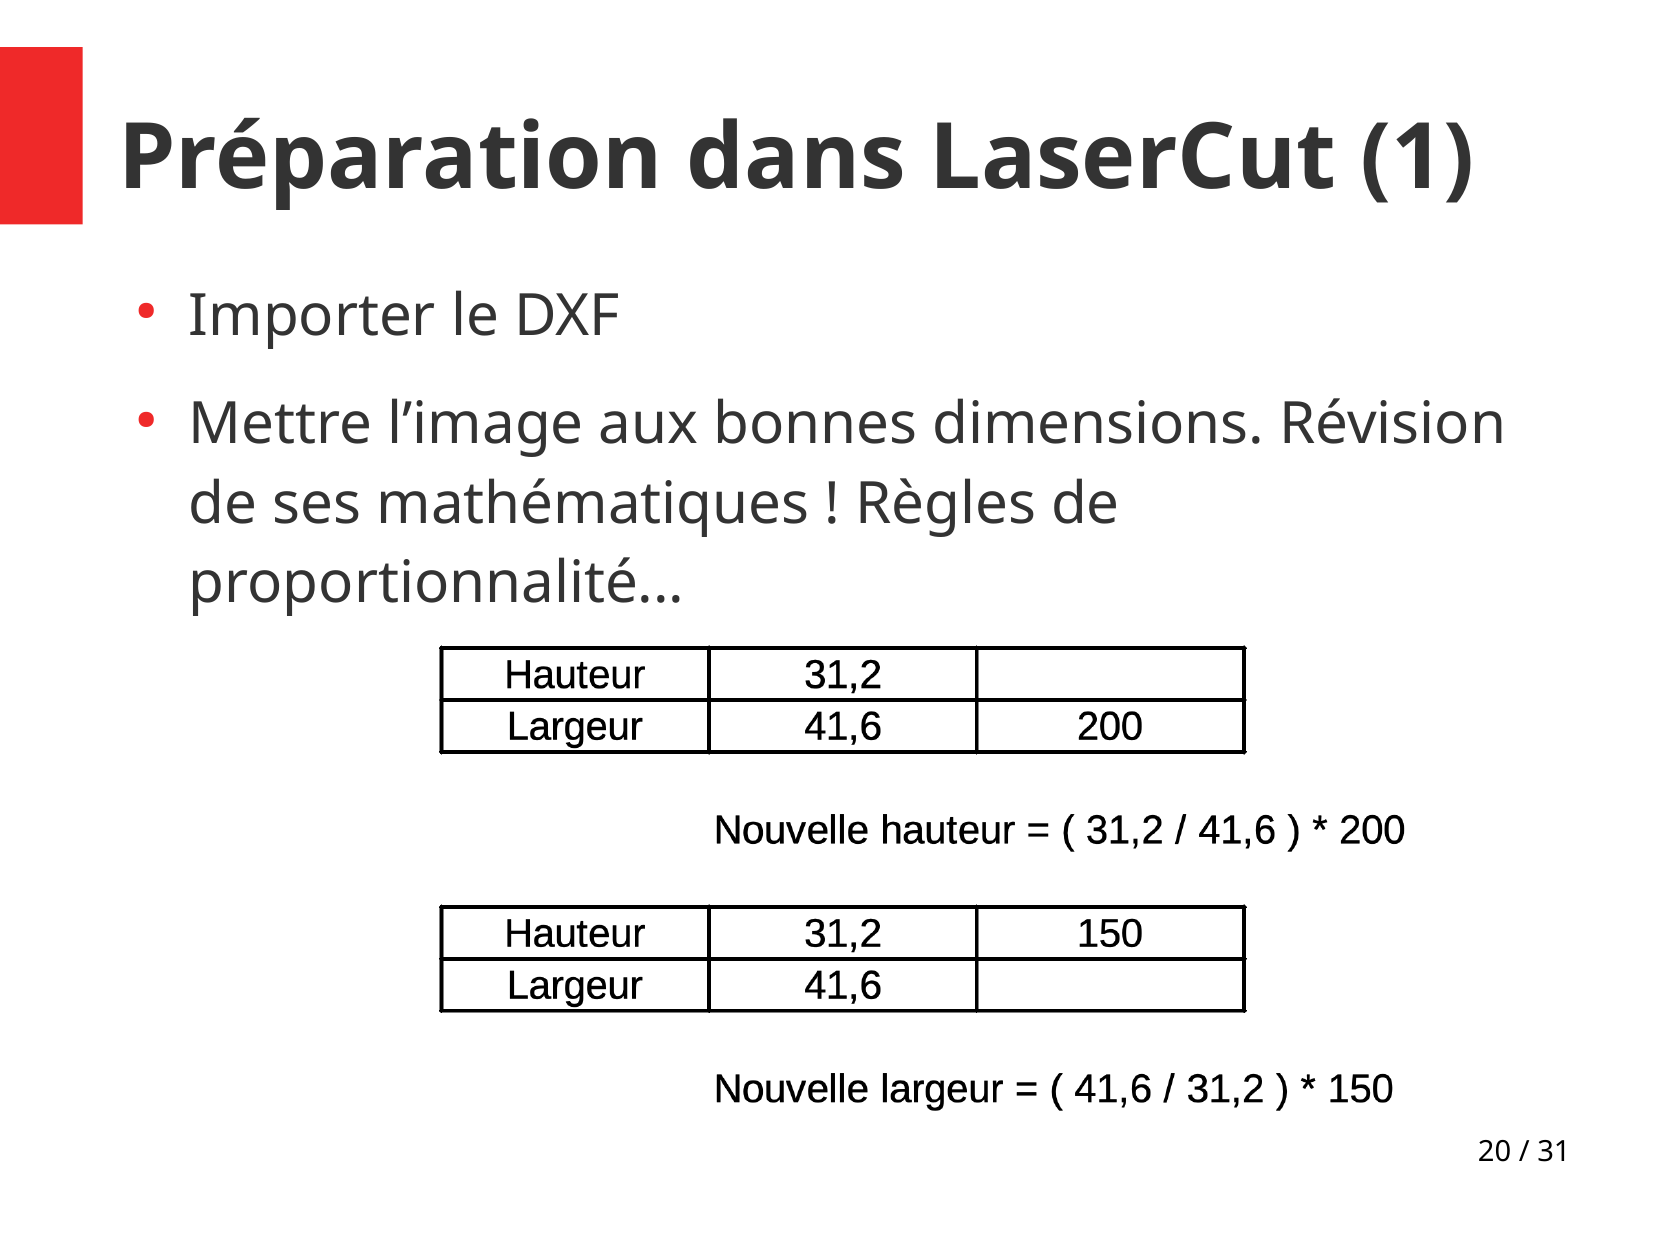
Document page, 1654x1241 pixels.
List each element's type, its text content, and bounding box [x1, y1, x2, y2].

picture [425, 633, 1441, 1134]
list Importer le DXF Mettre l’image aux bonnes dimensions. Révision de ses mathématiques ! Règles de proportionnalité... [118, 272, 1536, 993]
title Préparation dans LaserCut (1) [118, 49, 1571, 257]
